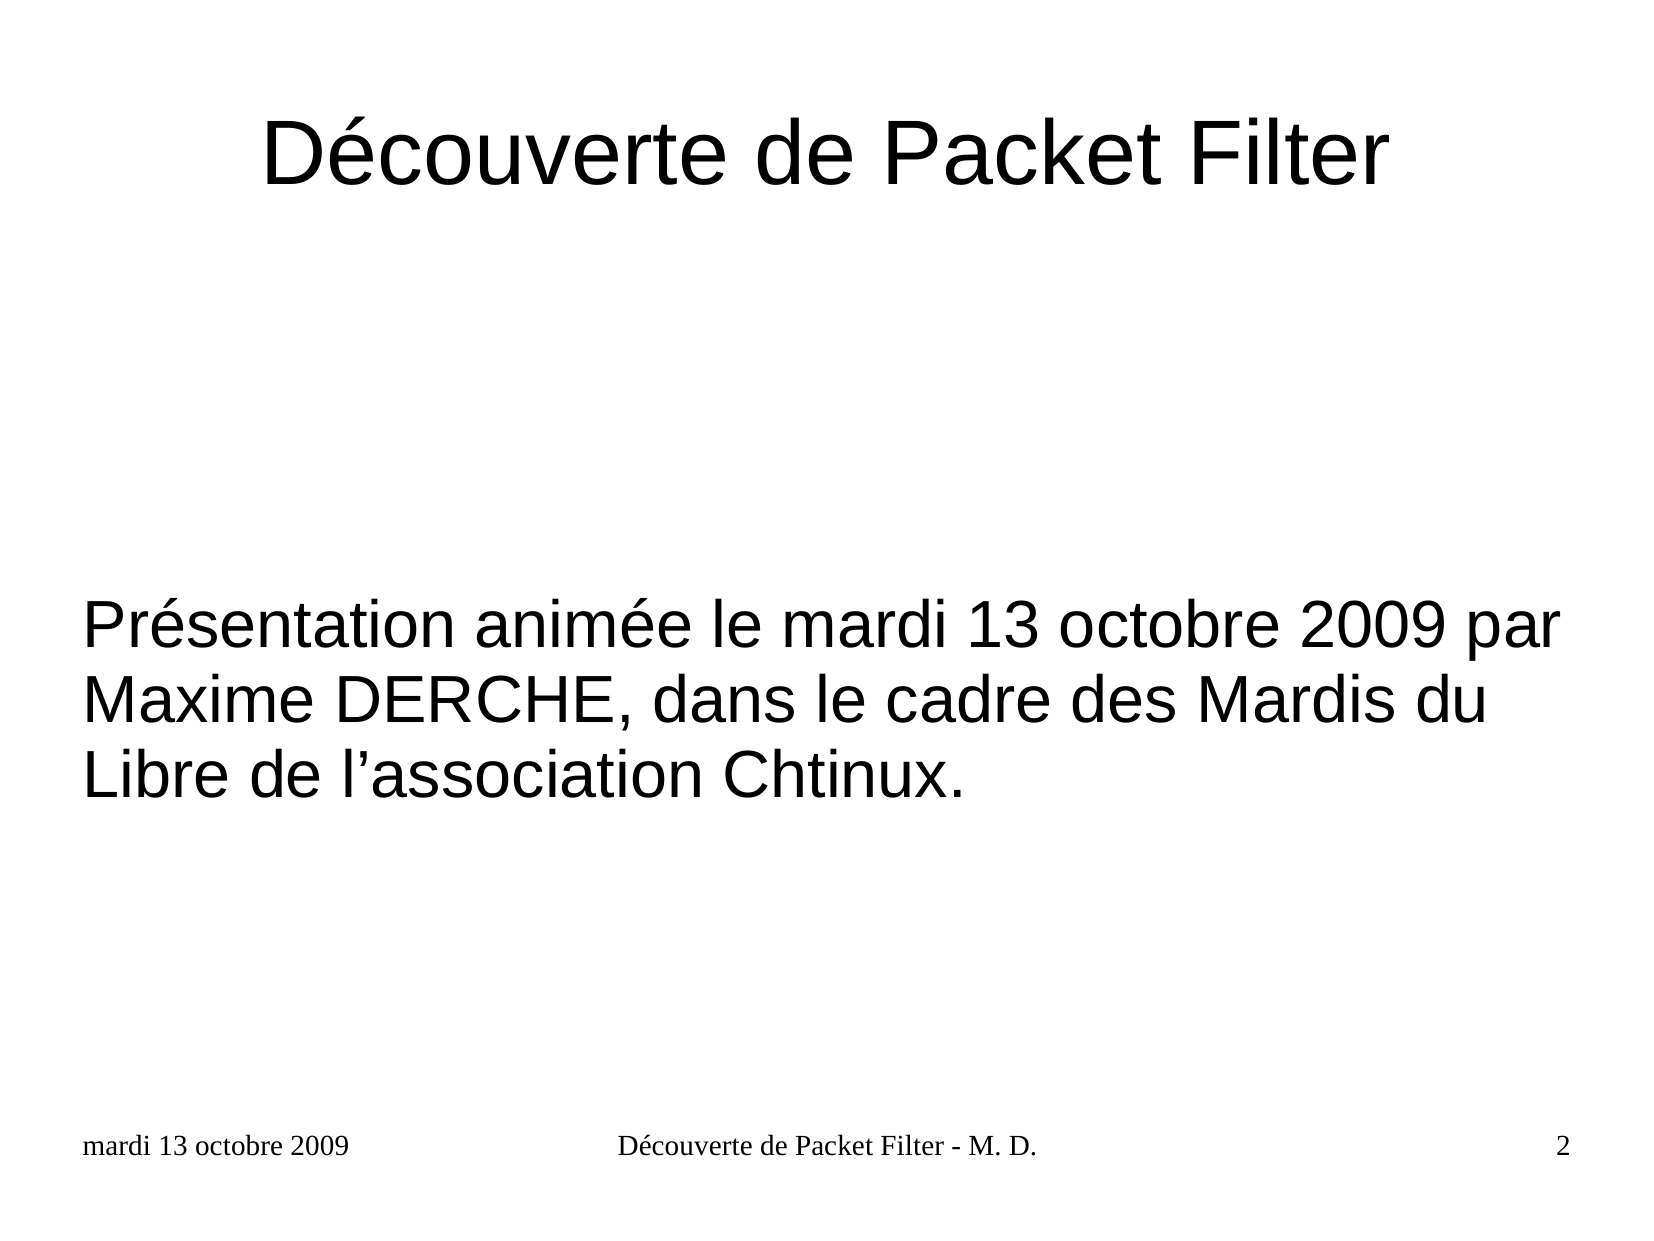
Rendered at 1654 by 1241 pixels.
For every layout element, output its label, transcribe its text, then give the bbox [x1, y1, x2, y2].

title Découverte de Packet Filter [82, 56, 1571, 250]
subtitle Présentation animée le mardi 13 octobre 2009 par Maxime DERCHE, dans le cadre des Mardis du Libre de l’association Chtinux. [82, 297, 1571, 1102]
